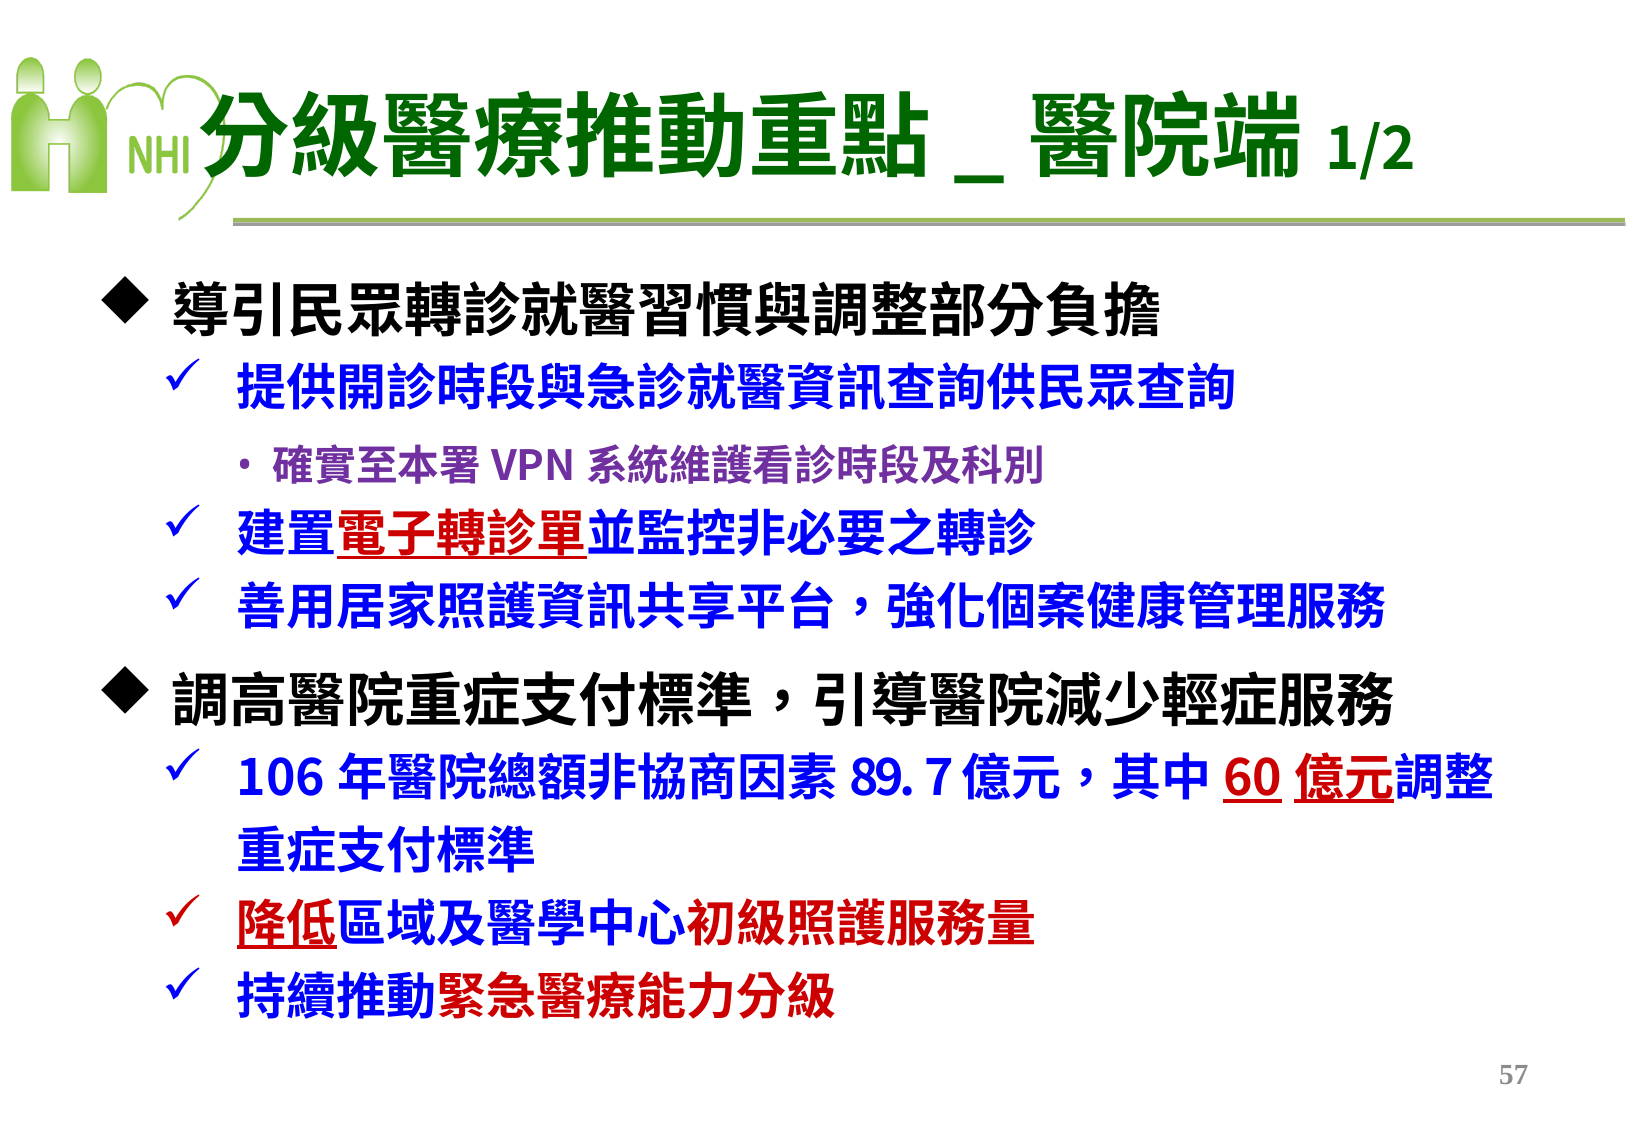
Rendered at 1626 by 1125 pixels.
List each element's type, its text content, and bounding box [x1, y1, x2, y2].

title 分級醫療推動重點_醫院端1/2 [81, 45, 1534, 220]
list 導引民眾轉診就醫習慣與調整部分負擔 提供開診時段與急診就醫資訊查詢供民眾查詢 確實至本署VPN系統維護看診時段及科別 建置電子轉診單並監控非必要之轉診 善用居家照護資訊共享平台，強化個案健康管理服務 調高醫院重症支付標準，引導醫院減少輕症服務 106年醫院總額非協商因素89.7億元，其中60億元調整重症支付標準 降低區域及醫學中心初級照護服務量 持續推動緊急醫療能力分級 [81, 262, 1544, 1083]
slide_number <編號> [1164, 1042, 1544, 1103]
picture [0, 42, 233, 233]
